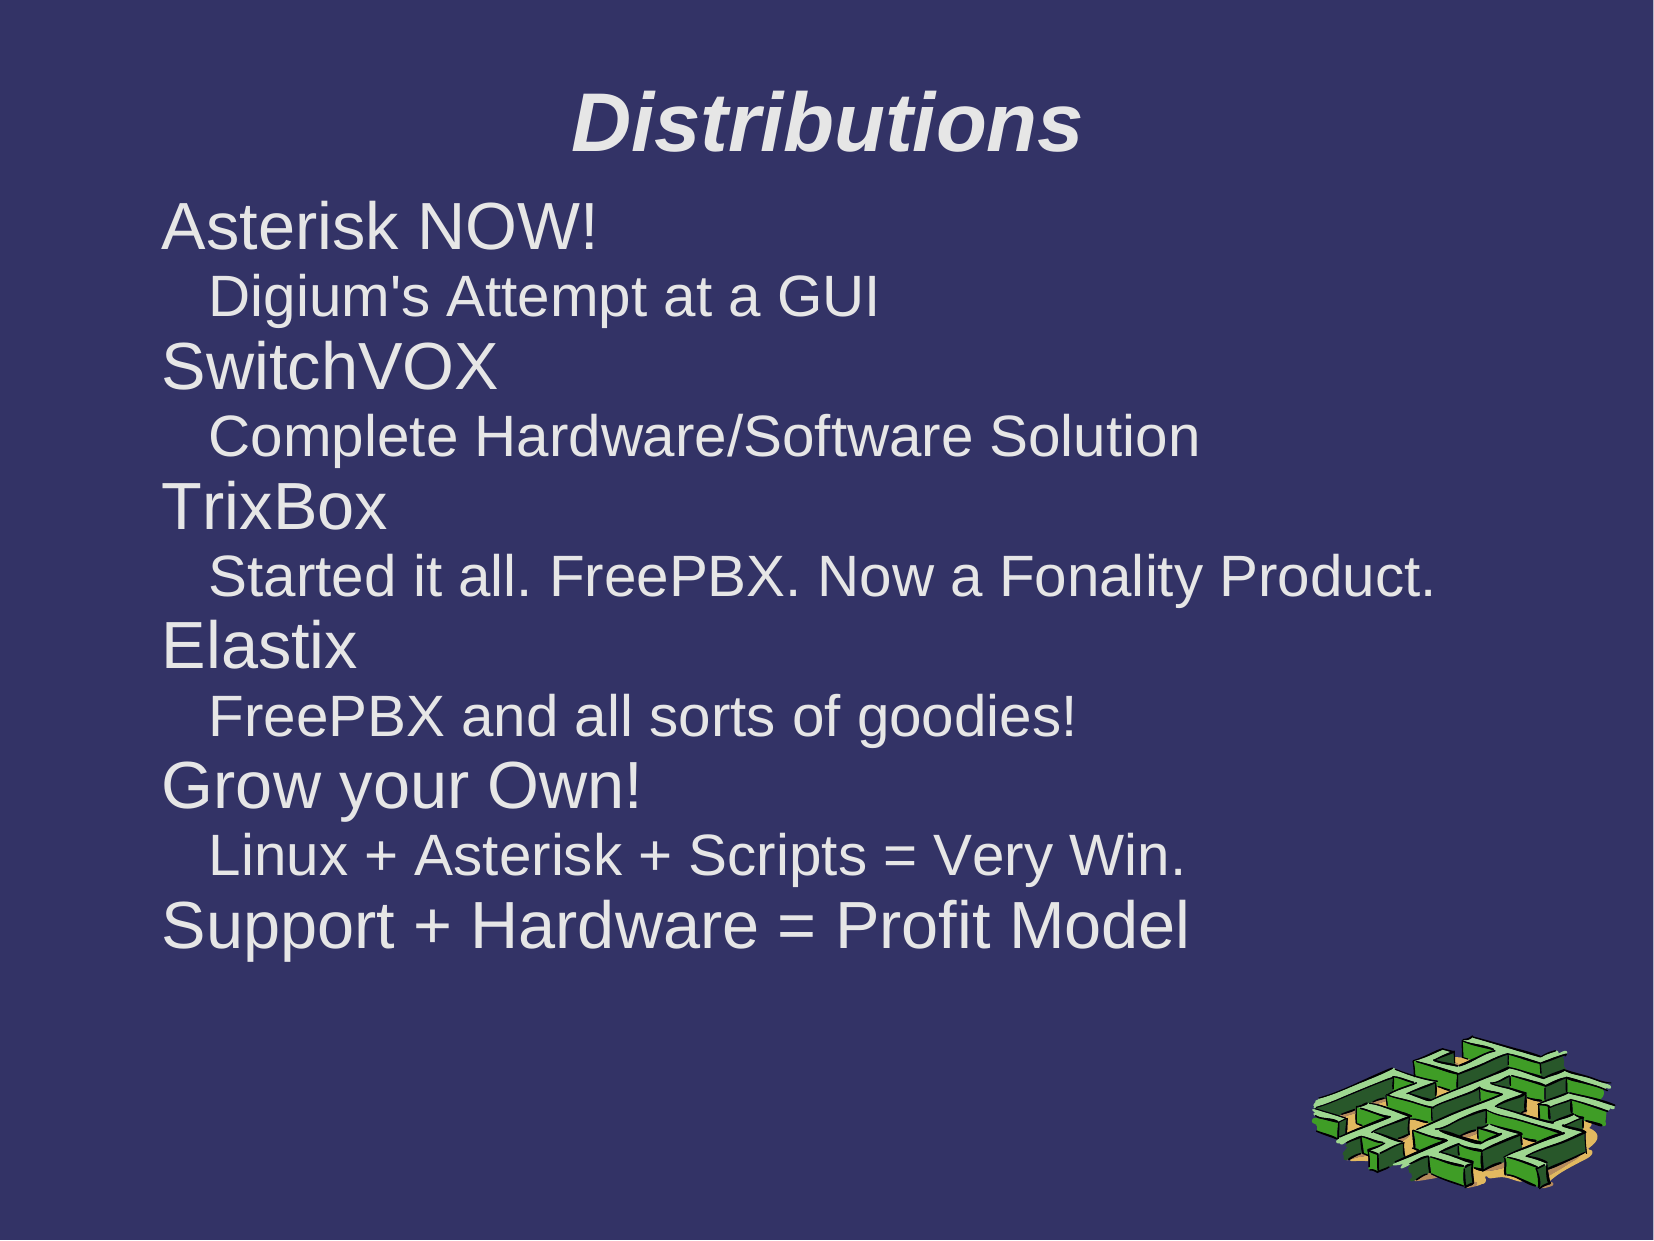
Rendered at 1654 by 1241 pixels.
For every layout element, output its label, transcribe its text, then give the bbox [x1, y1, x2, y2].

list Asterisk NOW! Digium's Attempt at a GUI SwitchVOX Complete Hardware/Software Solution TrixBox Started it all. FreePBX. Now a Fonality Product. Elastix FreePBX and all sorts of goodies! Grow your Own! Linux + Asterisk + Scripts = Very Win. Support + Hardware = Profit Model [150, 189, 1541, 1051]
title Distributions [121, 19, 1534, 227]
